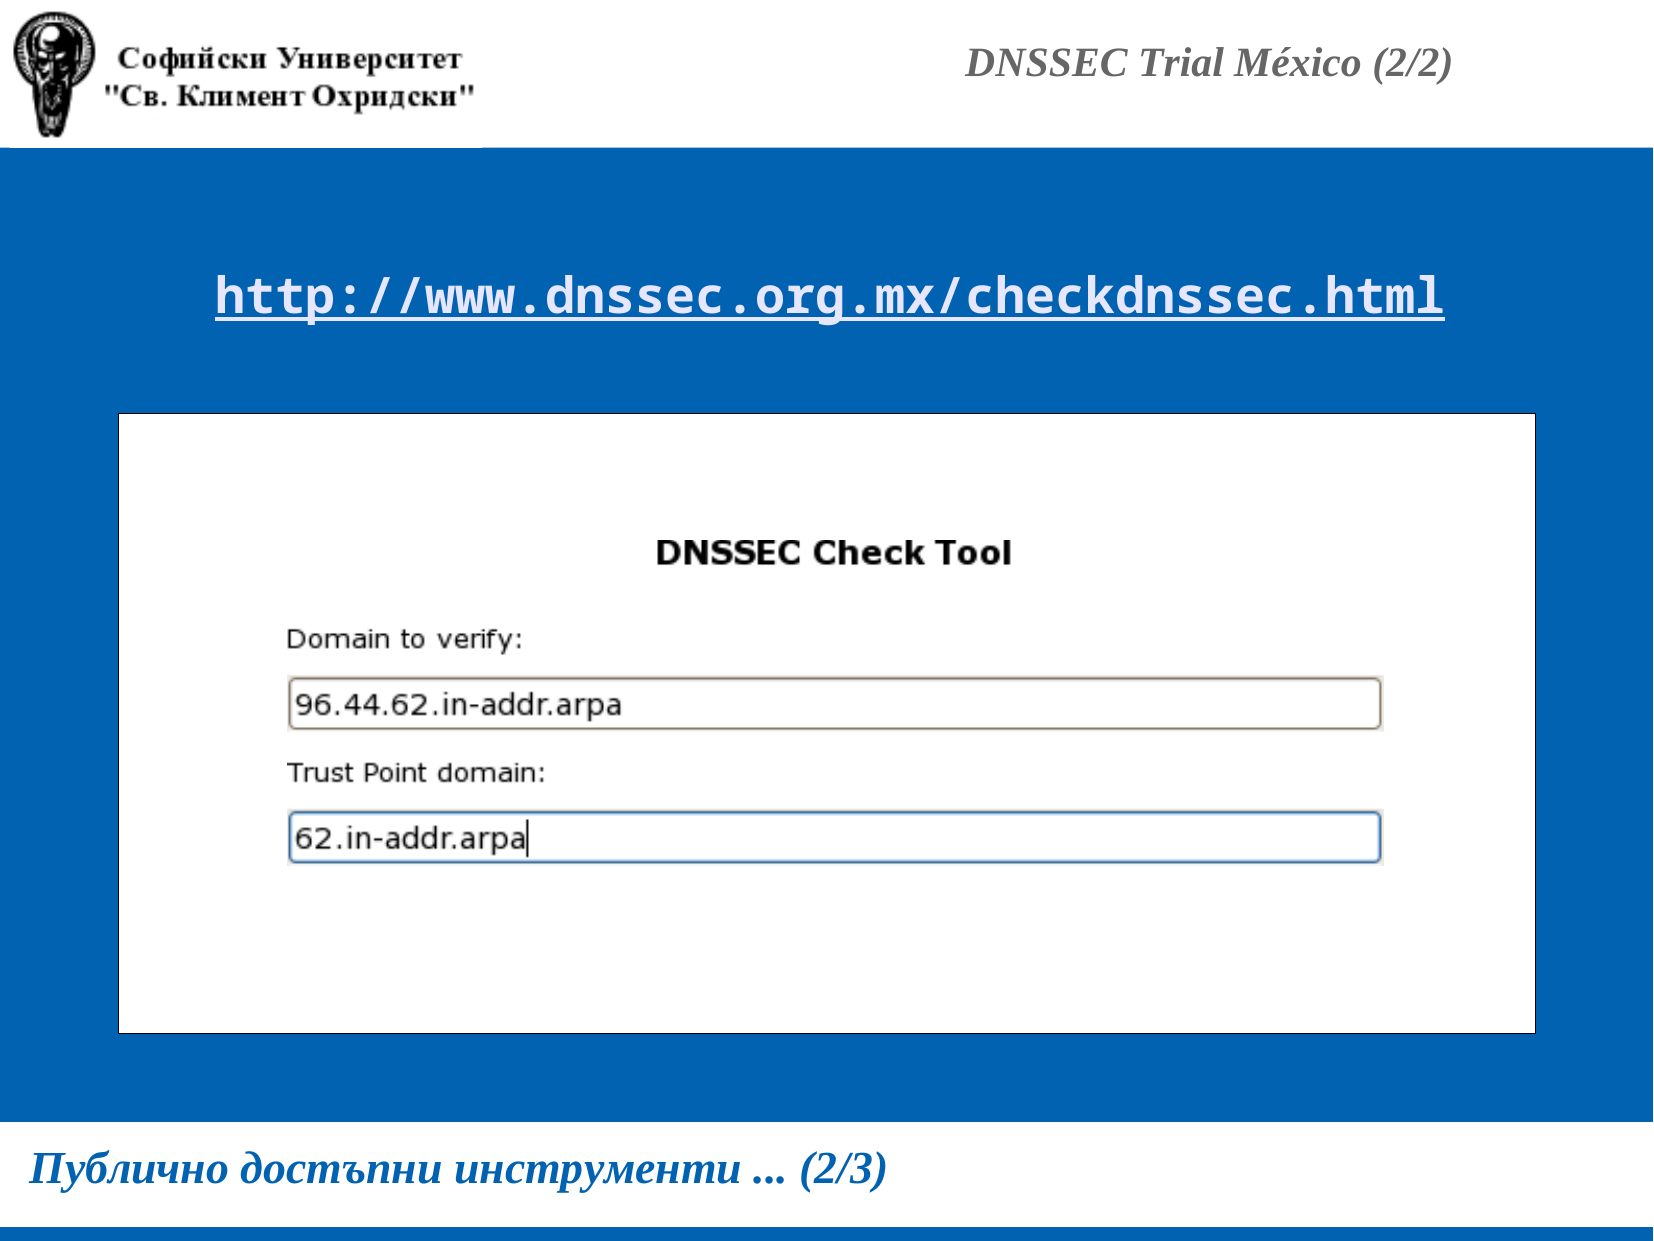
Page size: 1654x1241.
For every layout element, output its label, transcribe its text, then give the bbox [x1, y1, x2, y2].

picture [10, 0, 482, 148]
text_box Публично достъпни инструменти ... (2/3) [29, 1143, 914, 1211]
picture [287, 540, 1384, 866]
title DNSSEC Trial México (2/2) [767, 2, 1652, 121]
text_box [0, 147, 1653, 1122]
text_box http://www.dnssec.org.mx/checkdnssec.html [121, 260, 1539, 330]
